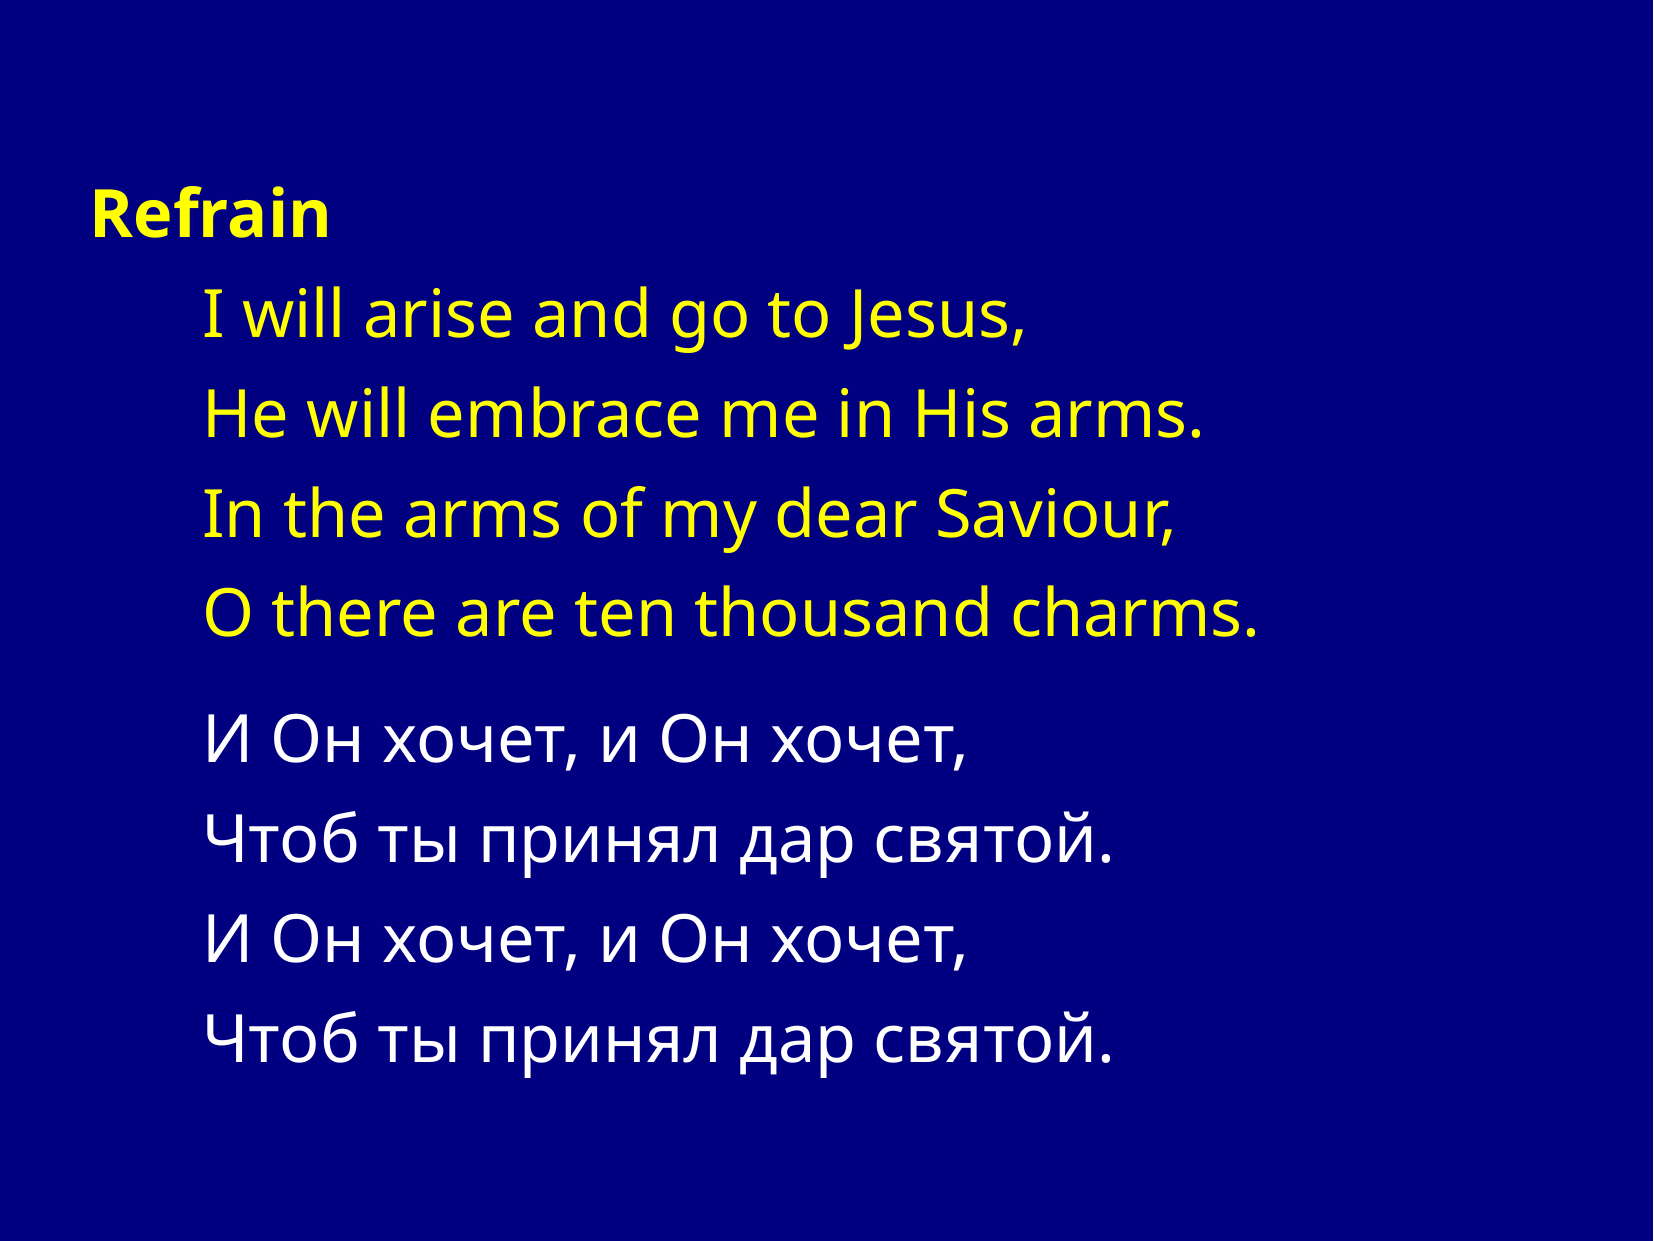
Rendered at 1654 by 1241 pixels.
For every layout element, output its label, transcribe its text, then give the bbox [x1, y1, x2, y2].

text_box Refrain I will arise and go to Jesus, He will embrace me in His arms. In the arms of my dear Saviour, O there are ten thousand charms. [75, 150, 1576, 638]
text_box И Он хочет, и Он хочет, Чтоб ты принял дар святой. И Он хочет, и Он хочет, Чтоб ты принял дар святой. [75, 675, 1576, 1163]
